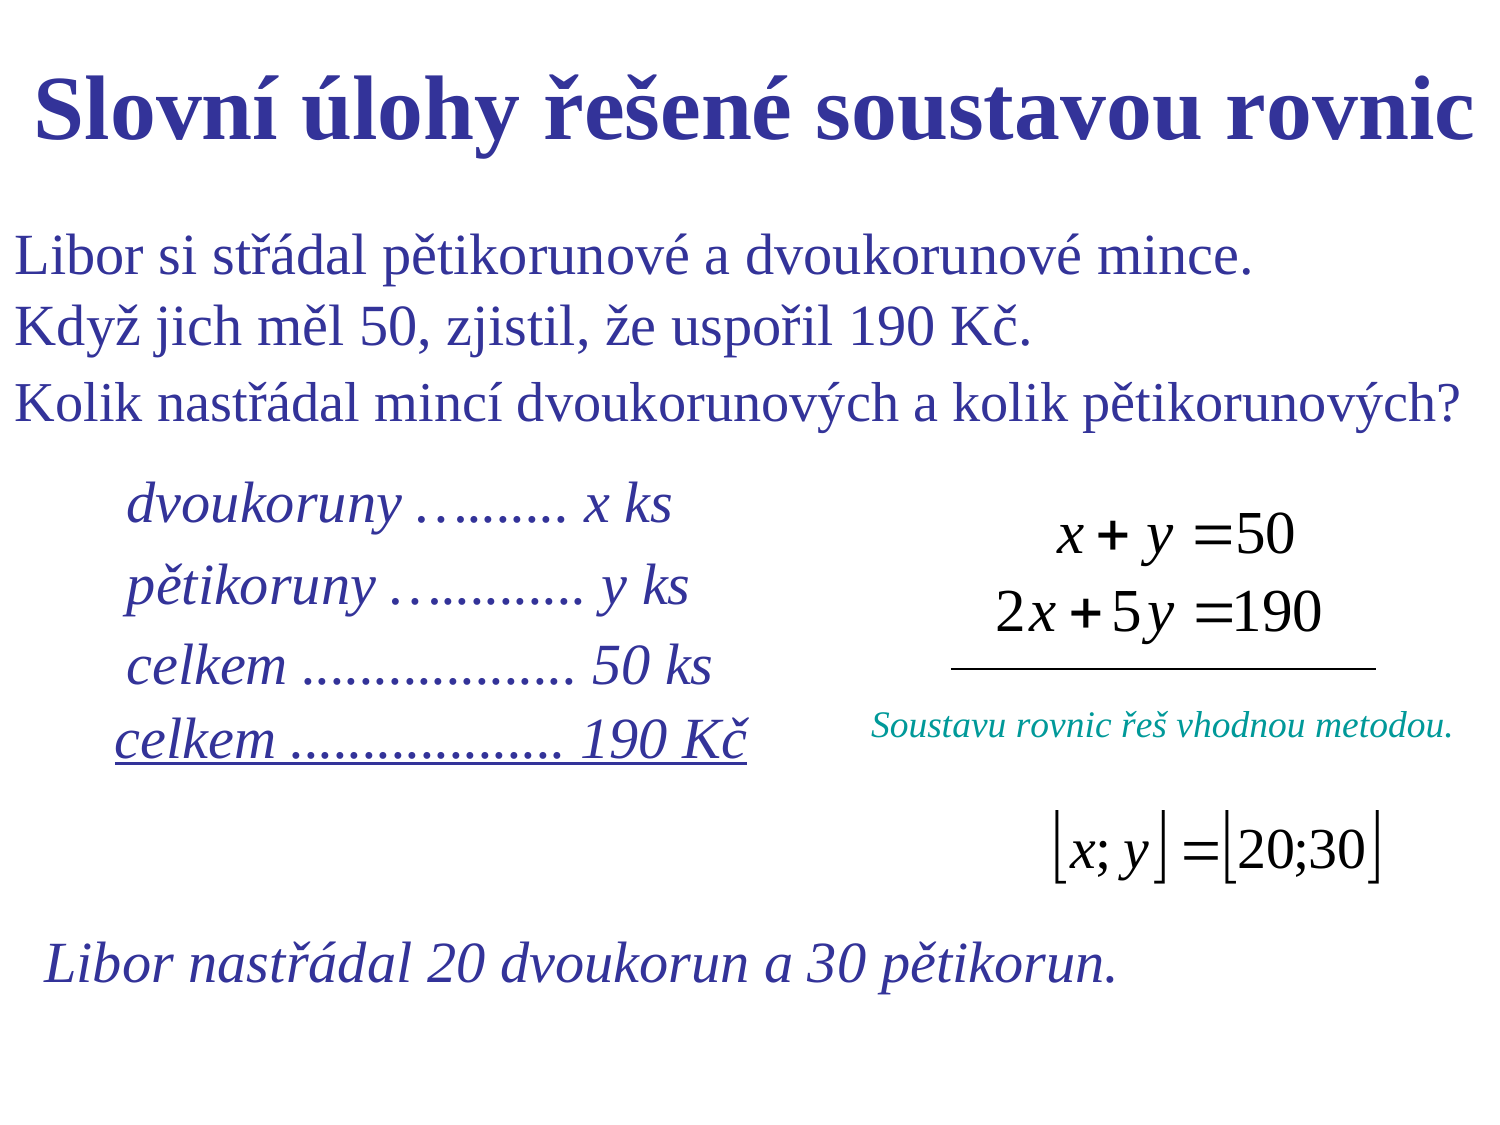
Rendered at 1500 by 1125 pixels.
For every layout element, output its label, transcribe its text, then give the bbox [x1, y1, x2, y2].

text_box dvoukoruny …....... x ks [111, 456, 928, 542]
text_box Libor si střádal pětikorunové a dvoukorunové mince. [0, 208, 1500, 294]
text_box pětikoruny ….......... y ks [112, 538, 1235, 625]
text_box Když jich měl 50, zjistil, že uspořil 190 Kč. [0, 278, 1383, 357]
text_box celkem ................... 190 Kč [100, 692, 898, 778]
text_box Libor nastřádal 20 dvoukorun a 30 pětikorun. [29, 916, 1500, 1003]
text_box Kolik nastřádal mincí dvoukorunových a kolik pětikorunových? [0, 357, 1500, 441]
chart [1045, 810, 1389, 893]
text_box Soustavu rovnic řeš vhodnou metodou. [856, 692, 1500, 753]
chart [986, 497, 1333, 658]
text_box Slovní úlohy řešené soustavou rovnic [5, 8, 1500, 197]
text_box celkem ................... 50 ks [112, 619, 851, 692]
